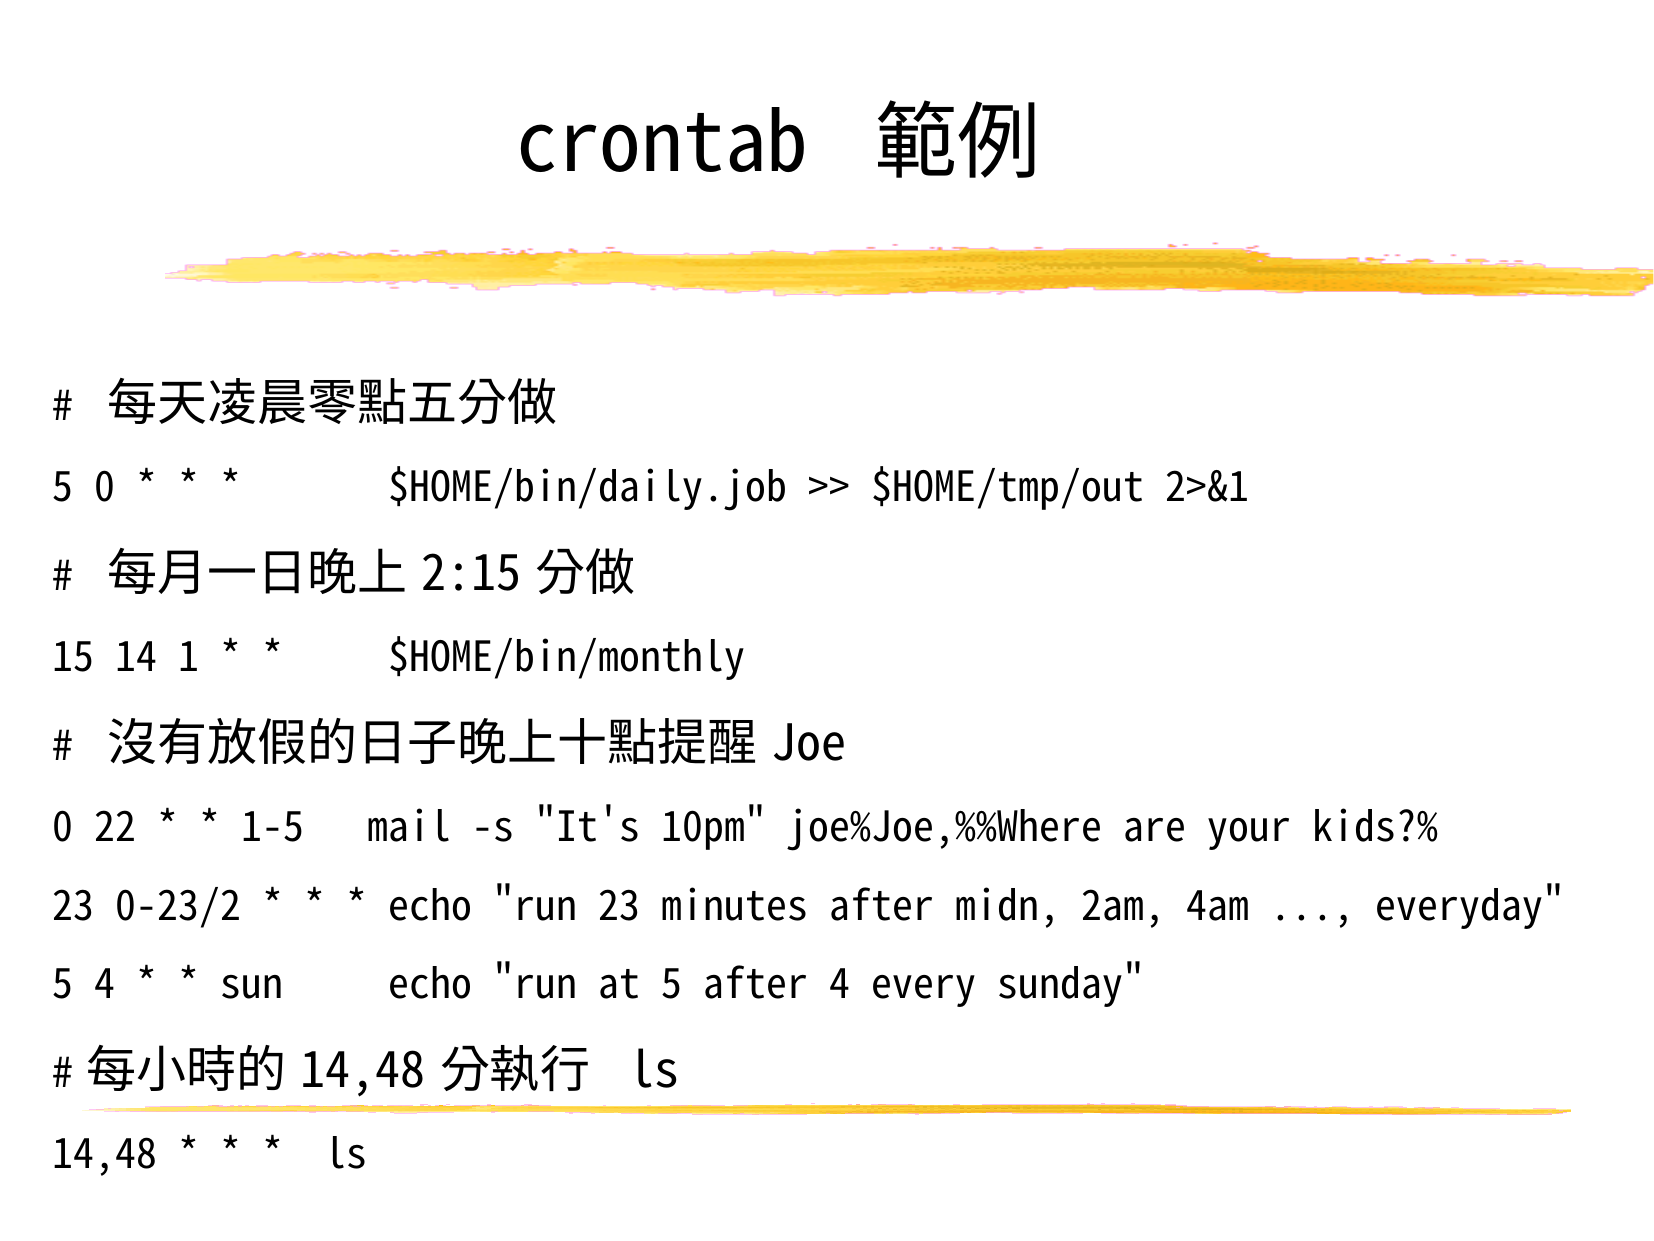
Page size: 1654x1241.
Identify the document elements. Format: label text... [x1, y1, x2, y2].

list # 每天凌晨零點五分做 5 0 * * * $HOME/bin/daily.job >> $HOME/tmp/out 2>&1 # 每月一日晚上2:15分做 15 14 1 * * $HOME/bin/monthly # 沒有放假的日子晚上十點提醒Joe 0 22 * * 1-5 mail -s "It's 10pm" joe%Joe,%%Where are your kids?% 23 0-23/2 * * * echo "run 23 minutes after midn, 2am, 4am ..., everyday" 5 4 * * sun echo "run at 5 after 4 every sunday" #每小時的14,48分執行 ls 14,48 * * * ls [52, 358, 1608, 1110]
picture [165, 237, 1654, 308]
title crontab 範例 [76, 28, 1482, 236]
picture [82, 1110, 1571, 1117]
